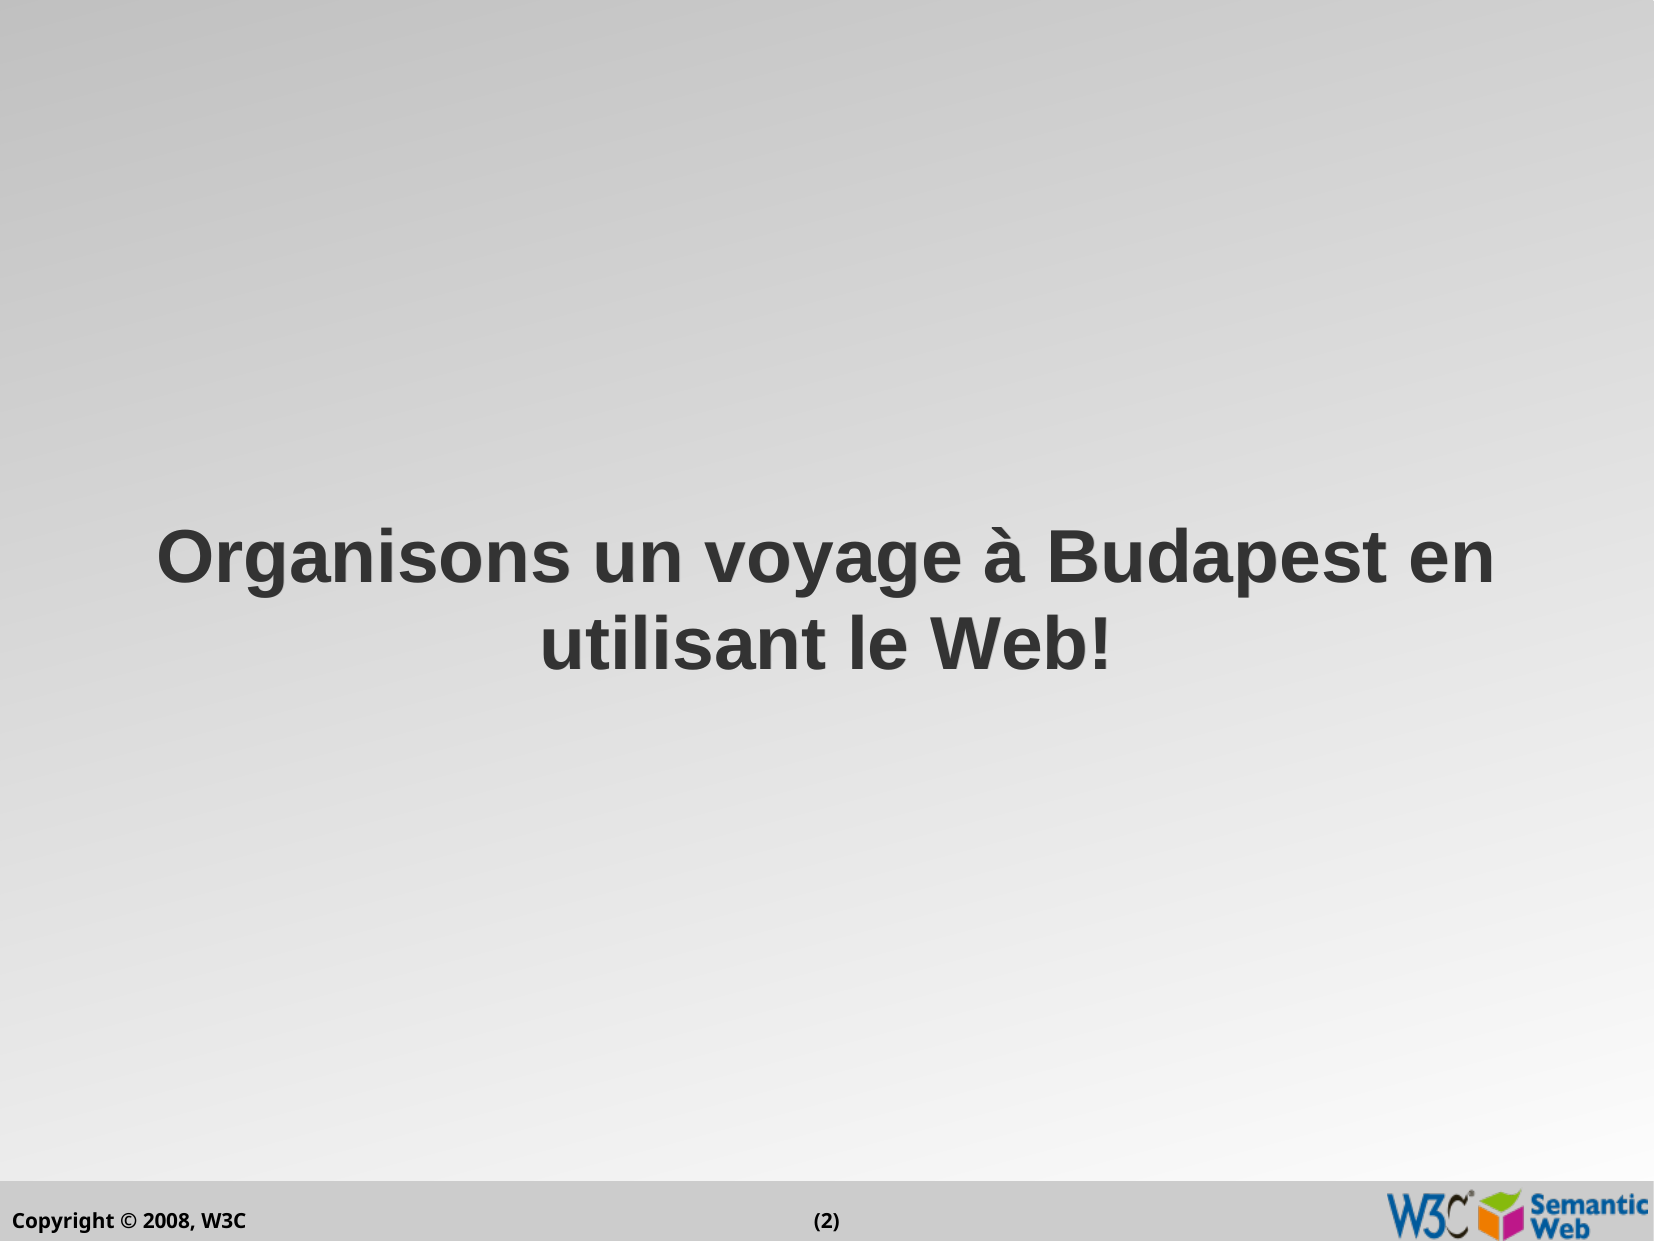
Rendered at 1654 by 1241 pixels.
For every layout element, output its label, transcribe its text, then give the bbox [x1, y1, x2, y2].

title Organisons un voyage à Budapest en utilisant le Web! [29, 512, 1625, 684]
picture [1387, 1187, 1648, 1241]
